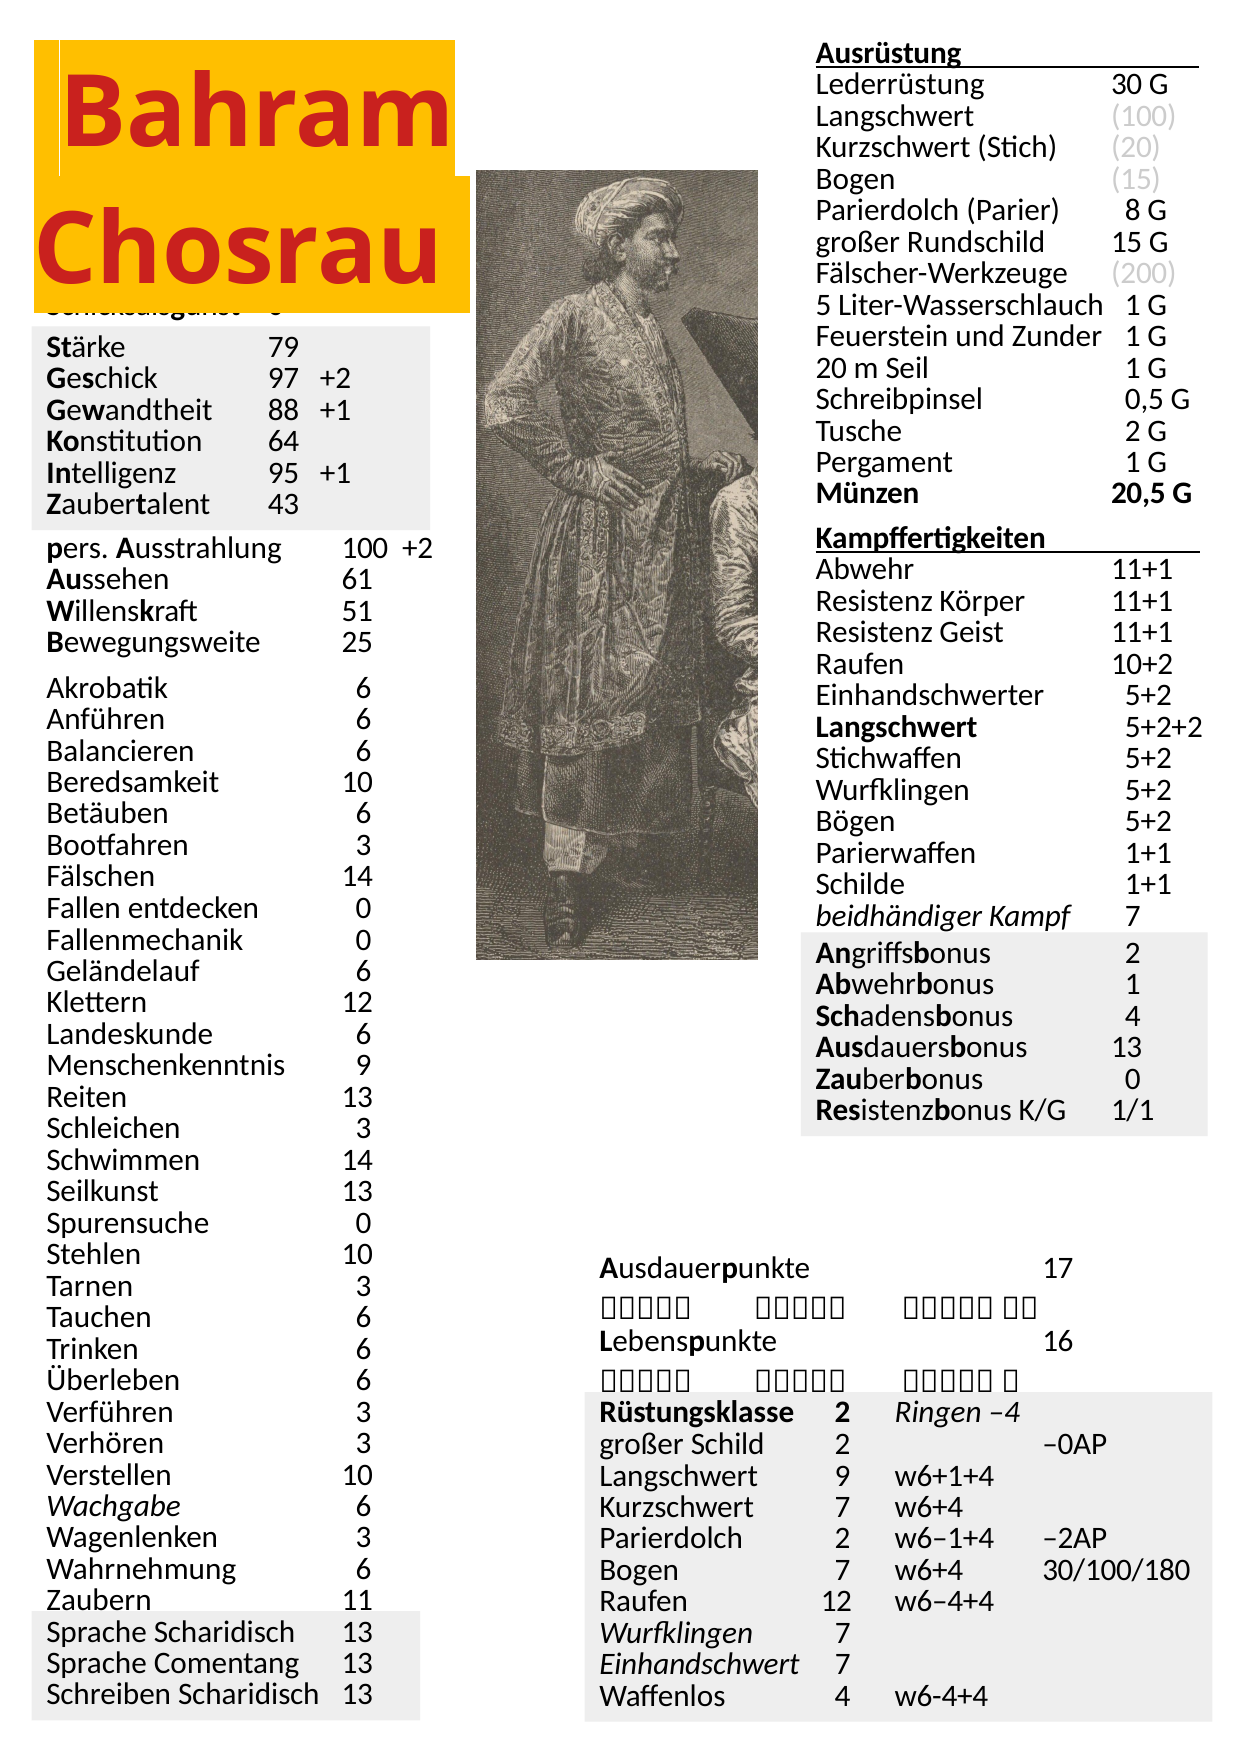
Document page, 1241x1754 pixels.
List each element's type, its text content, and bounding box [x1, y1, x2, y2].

text_box Mittelschicht, 174 cm, 69 kg, 22 Jahre, Rechtshänder Ortskenntnis Kuschan/Städte Grad 1 Erfahrungspunkte 0 Schicksalsgunst 0 [31, 165, 459, 330]
text_box Ausrüstung Lederrüstung 30 G Langschwert (100) Kurzschwert (Stich) (20) Bogen (15) Parierdolch (Parier) 8 G großer Rundschild 15 G Fälscher-Werkzeuge (200) 5 Liter-Wasserschlauch 1 G Feuerstein und Zunder 1 G 20 m Seil 1 G Schreibpinsel 0,5 G Tusche 2 G Pergament 1 G Münzen 20,5 G [800, 32, 1221, 516]
text_box pers. Ausstrahlung 100 +2 Aussehen 61 Willenskraft 51 Bewegungsweite 25 [31, 527, 453, 668]
text_box Sprache Scharidisch 13 Sprache Comentang 13 Schreiben Scharidisch 13 [31, 1620, 421, 1720]
text_box Bahram Chosrau [18, 32, 824, 165]
text_box Stärke 79 Geschick 97 +2 Gewandtheit 88 +1 Konstitution 64 Intelligenz 95 +1 Zaubertalent 43 [31, 326, 431, 527]
picture [476, 170, 758, 960]
text_box Akrobatik 6 Anführen 6 Balancieren 6 Beredsamkeit 10 Betäuben 6 Bootfahren 3 Fälschen 14 Fallen entdecken 0 Fallenmechanik 0 Geländelauf 6 Klettern 12 Landeskunde 6 Menschenkenntnis 9 Reiten 13 Schleichen 3 Schwimmen 14 Seilkunst 13 Spurensuche 0 Stehlen 10 Tarnen 3 Tauchen 6 Trinken 6 Überleben 6 Verführen 3 Verhören 3 Verstellen 10 Wachgabe 6 Wagenlenken 3 Wahrnehmung 6 Zaubern 11 [31, 668, 421, 1620]
text_box Rüstungsklasse 2 Ringen –4 großer Schild 2 –0AP Langschwert 9 w6+1+4 Kurzschwert 7 w6+4 Parierdolch 2 w6–1+4 –2AP Bogen 7 w6+4 30/100/180 Raufen 12 w6–4+4 Wurfklingen 7 Einhandschwert 7 Waffenlos 4 w6-4+4 [584, 1392, 1213, 1720]
text_box Kampffertigkeiten Abwehr 11+1 Resistenz Körper 11+1 Resistenz Geist 11+1 Raufen 10+2 Einhandschwerter 5+2 Langschwert 5+2+2 Stichwaffen 5+2 Wurfklingen 5+2 Bögen 5+2 Parierwaffen 1+1 Schilde 1+1 beidhändiger Kampf 7 [800, 517, 1220, 939]
text_box Angriffsbonus 2 Abwehrbonus 1 Schadensbonus 4 Ausdauersbonus 13 Zauberbonus 0 Resistenzbonus K/G 1/1 [800, 939, 1208, 1135]
text_box Ausdauerpunkte 17     Lebenspunkte 16     [584, 1247, 1211, 1393]
